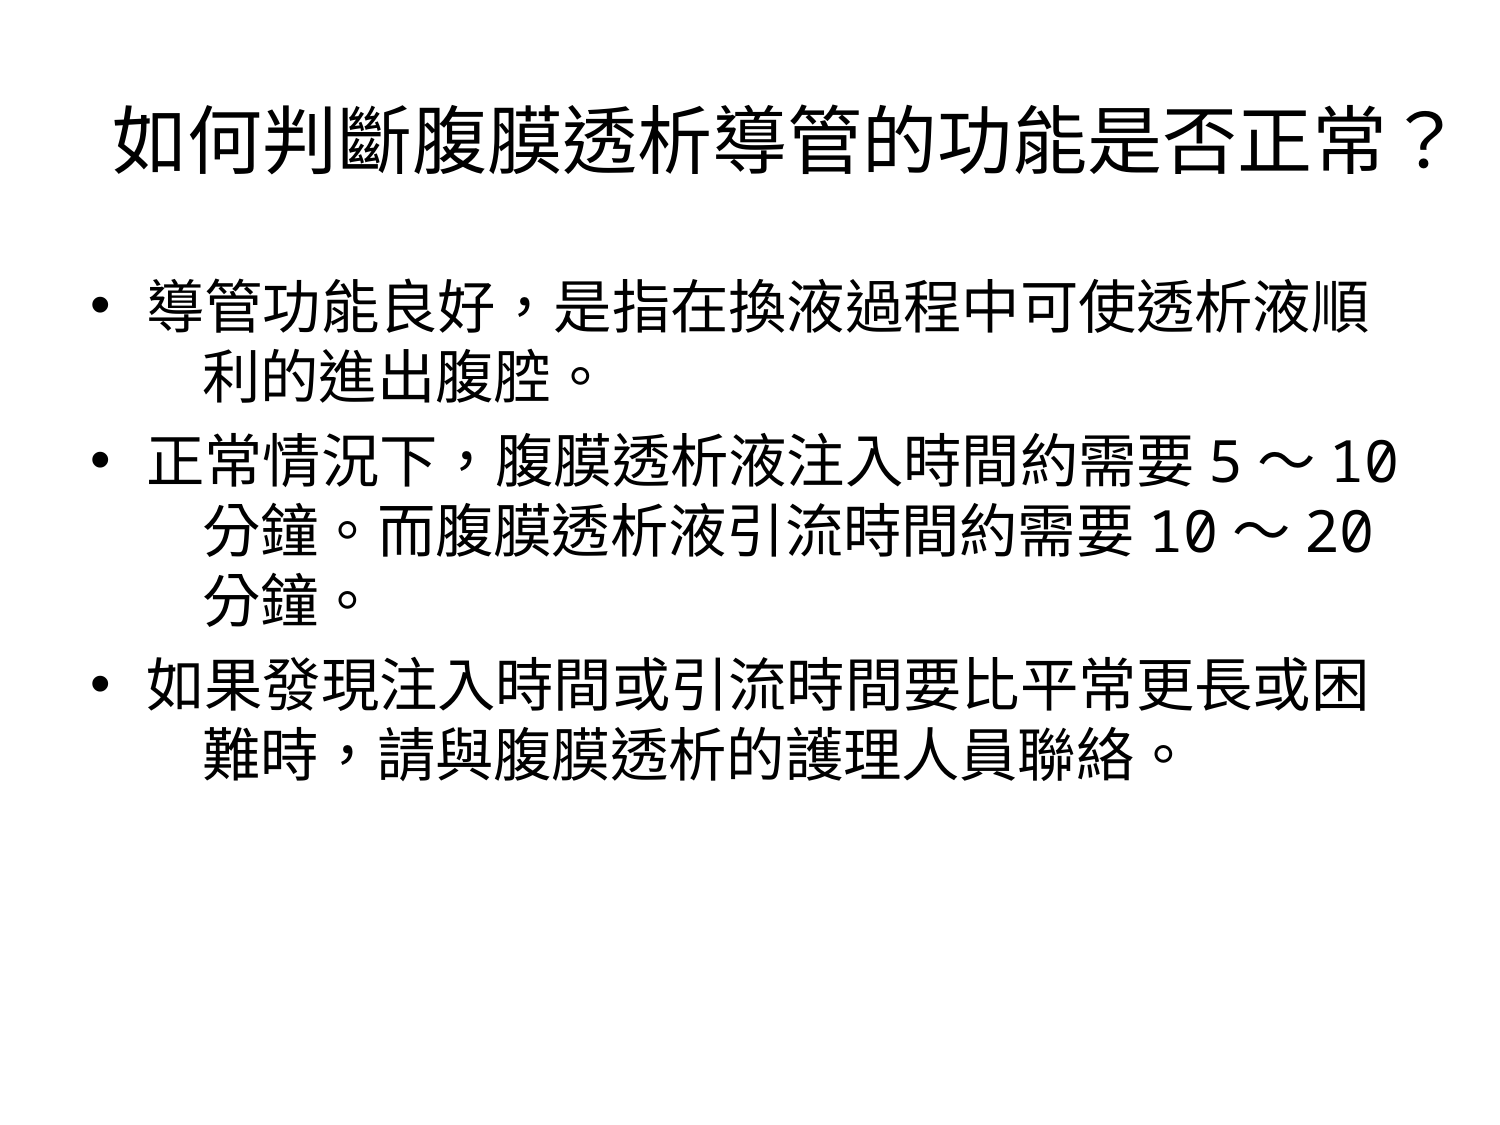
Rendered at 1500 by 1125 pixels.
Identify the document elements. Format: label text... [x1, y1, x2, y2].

list 導管功能良好，是指在換液過程中可使透析液順利的進出腹腔。 正常情況下，腹膜透析液注入時間約需要5～10分鐘。而腹膜透析液引流時間約需要10～20分鐘。 如果發現注入時間或引流時間要比平常更長或困難時，請與腹膜透析的護理人員聯絡。 [75, 262, 1426, 1005]
title 如何判斷腹膜透析導管的功能是否正常？ [75, 45, 1426, 233]
